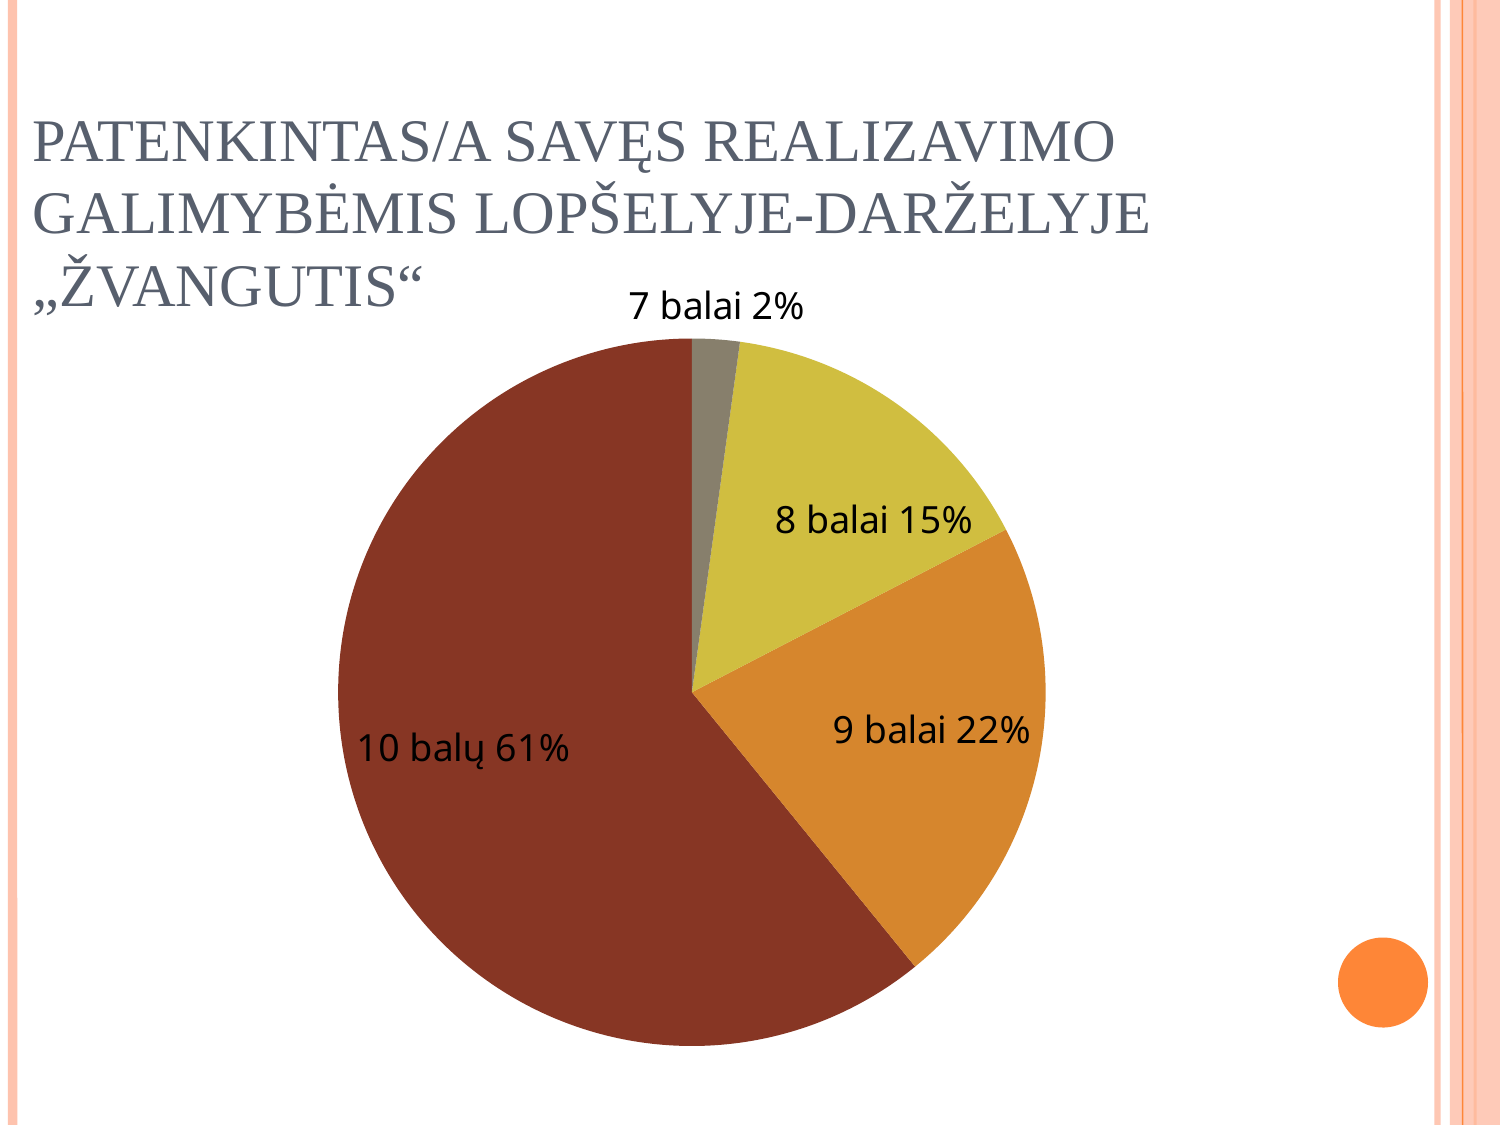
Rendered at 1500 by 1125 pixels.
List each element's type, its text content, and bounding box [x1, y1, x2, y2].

chart [75, 262, 1300, 1062]
title Patenkintas/a savęs realizavimo galimybėmis lopšelyje-darželyje „Žvangutis“ [17, 93, 1471, 267]
